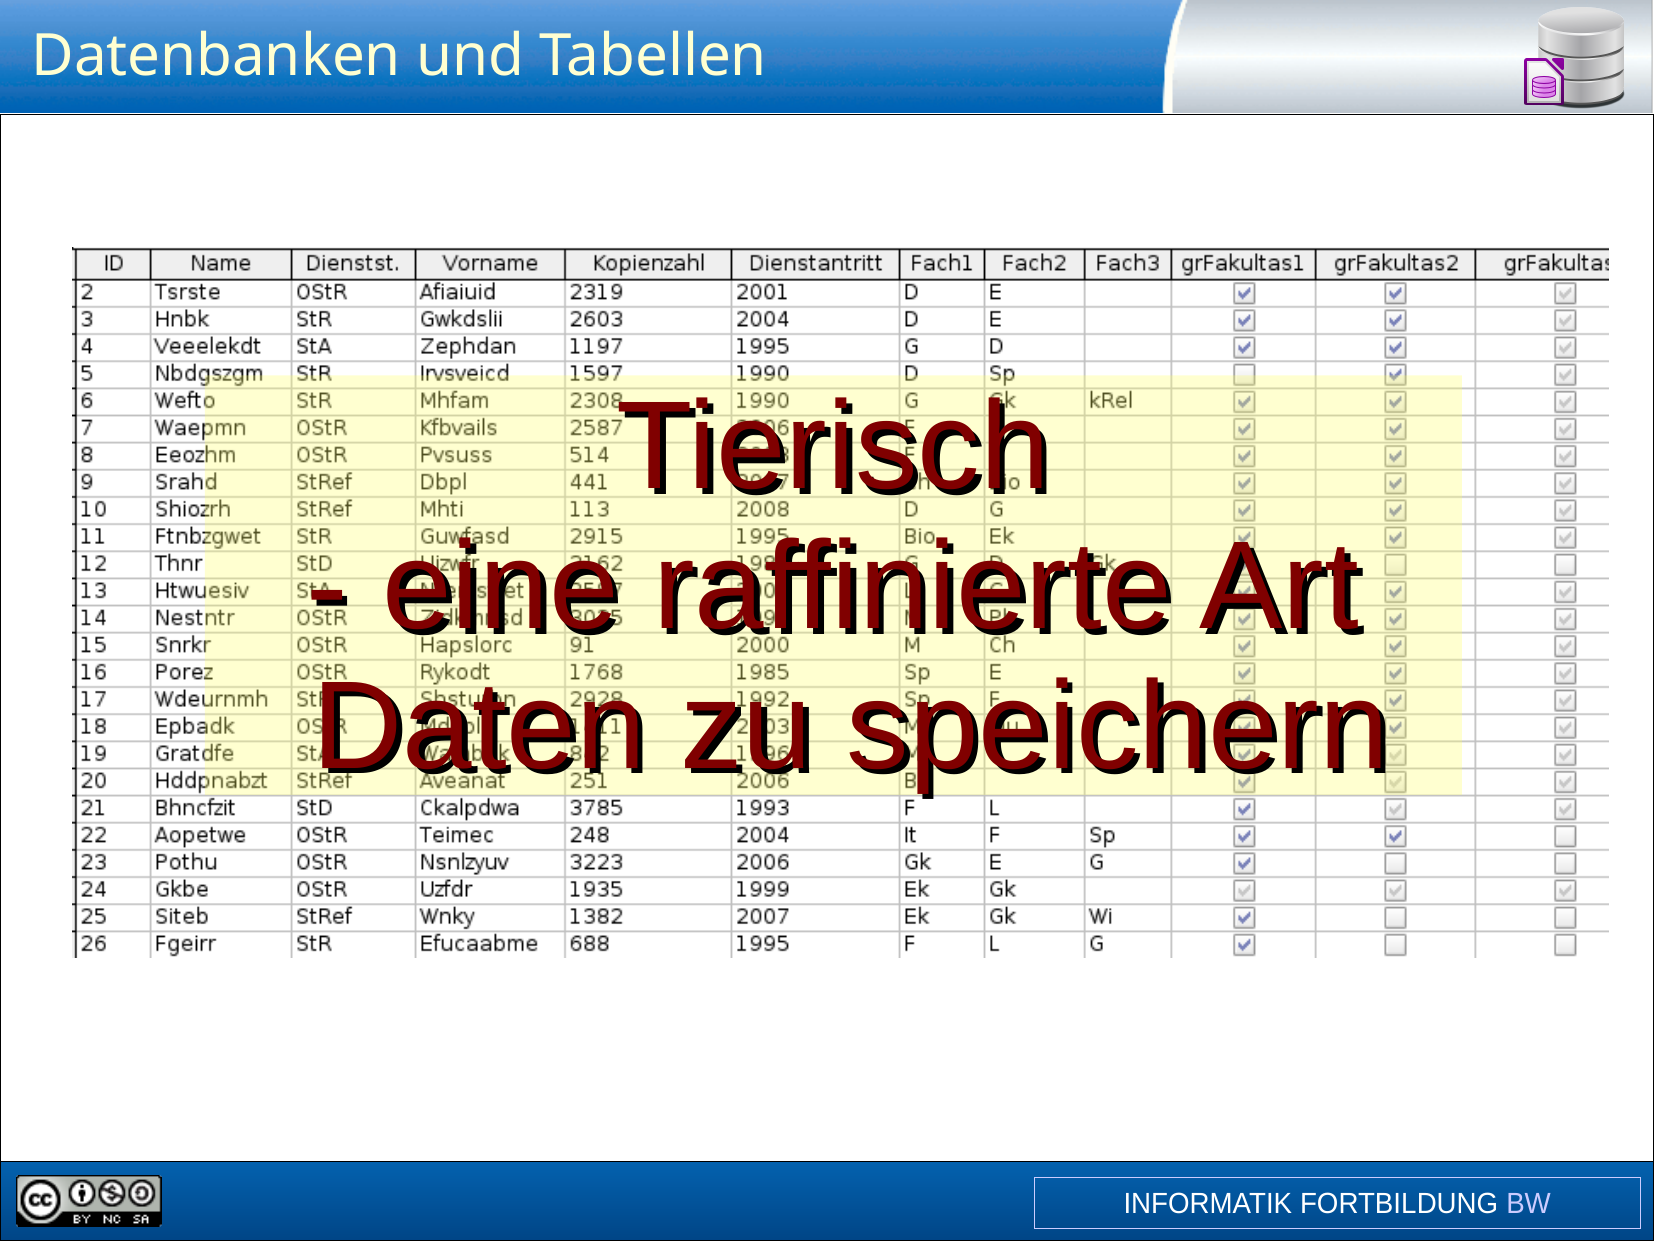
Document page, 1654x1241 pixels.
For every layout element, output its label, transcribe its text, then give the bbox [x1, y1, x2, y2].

subtitle Tierisch - eine raffinierte Art Daten zu speichern [204, 375, 1462, 795]
title Datenbanken und Tabellen [31, 14, 1151, 92]
picture [72, 247, 1609, 958]
picture [0, 0, 1654, 113]
picture [16, 1175, 162, 1227]
